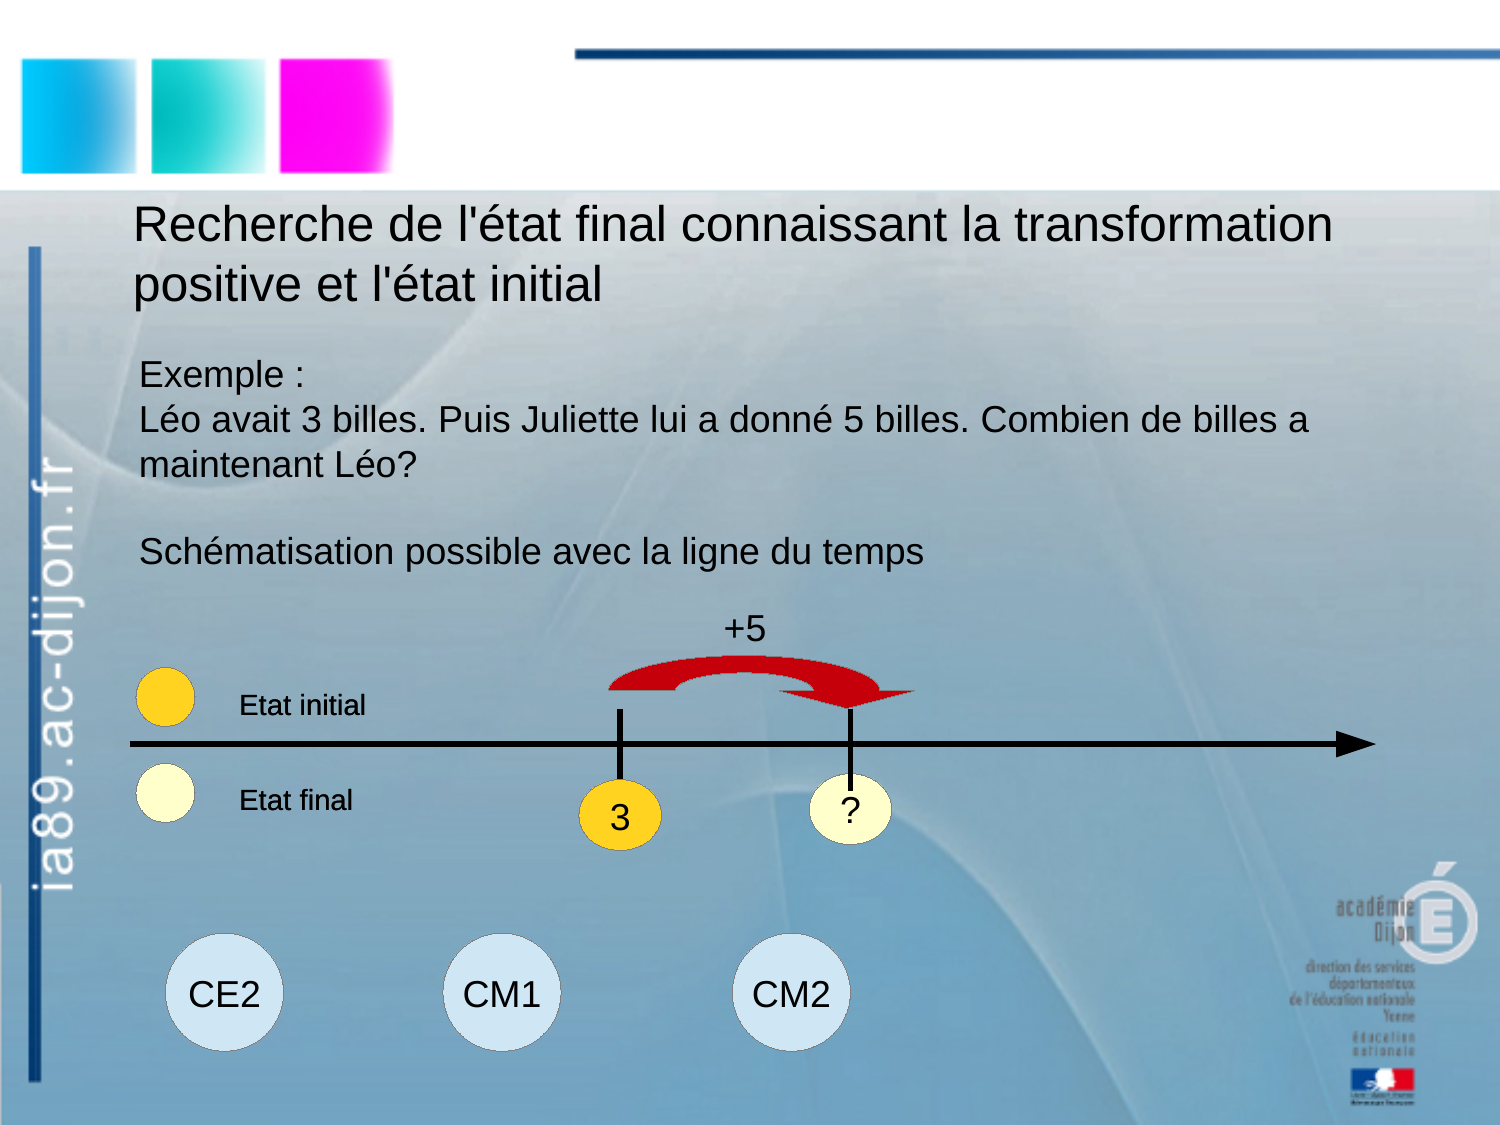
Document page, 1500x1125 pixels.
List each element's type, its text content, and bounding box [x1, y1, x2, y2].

text_box [135, 763, 196, 823]
text_box [608, 655, 915, 709]
text_box +5 [708, 596, 792, 657]
text_box 3 [578, 779, 662, 851]
text_box Etat initial [224, 679, 449, 729]
text_box Exemple : Léo avait 3 billes. Puis Juliette lui a donné 5 billes. Combien de billes a maintenant Léo? [124, 342, 1412, 493]
text_box Etat final [224, 773, 449, 824]
text_box ? [809, 773, 892, 845]
text_box CE2 [165, 933, 284, 1052]
text_box CM2 [732, 933, 851, 1052]
picture [0, 0, 1500, 1125]
text_box [135, 667, 196, 727]
text_box Recherche de l'état final connaissant la transformation positive et l'état initial [118, 184, 1439, 319]
text_box CM1 [442, 933, 562, 1052]
text_box Schématisation possible avec la ligne du temps [123, 519, 1412, 591]
